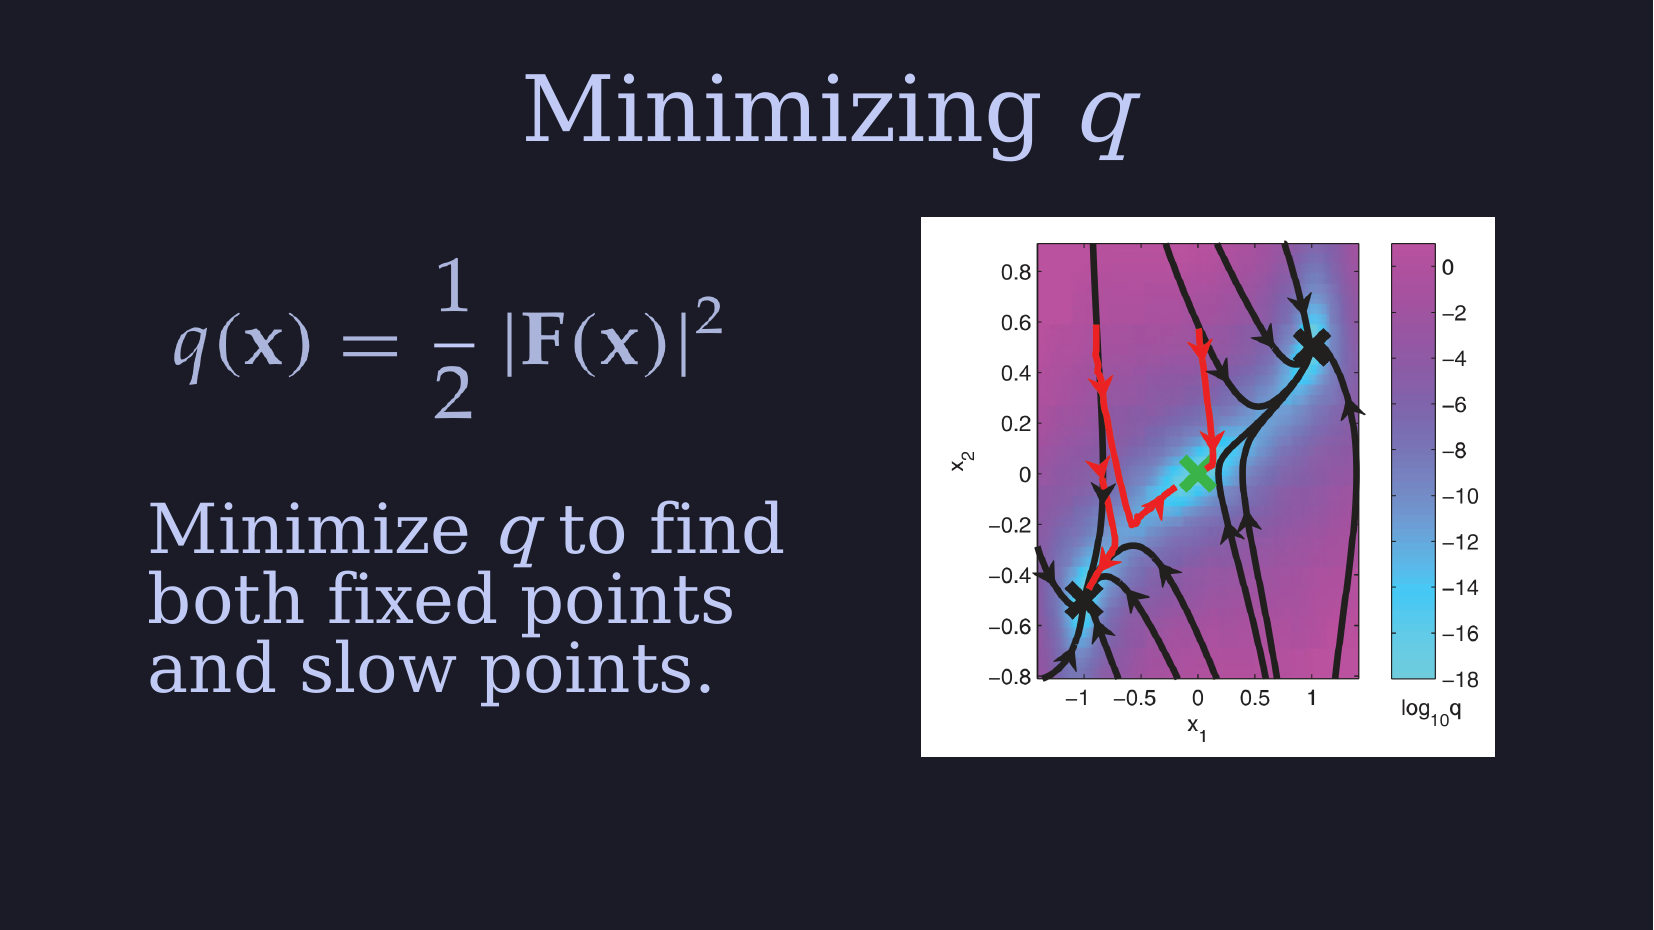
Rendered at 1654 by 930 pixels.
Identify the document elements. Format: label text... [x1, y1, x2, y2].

list Minimize q to find both fixed points and slow points. [82, 499, 809, 757]
title Minimizing q [82, 37, 1571, 193]
picture [156, 217, 735, 475]
picture [921, 217, 1495, 757]
